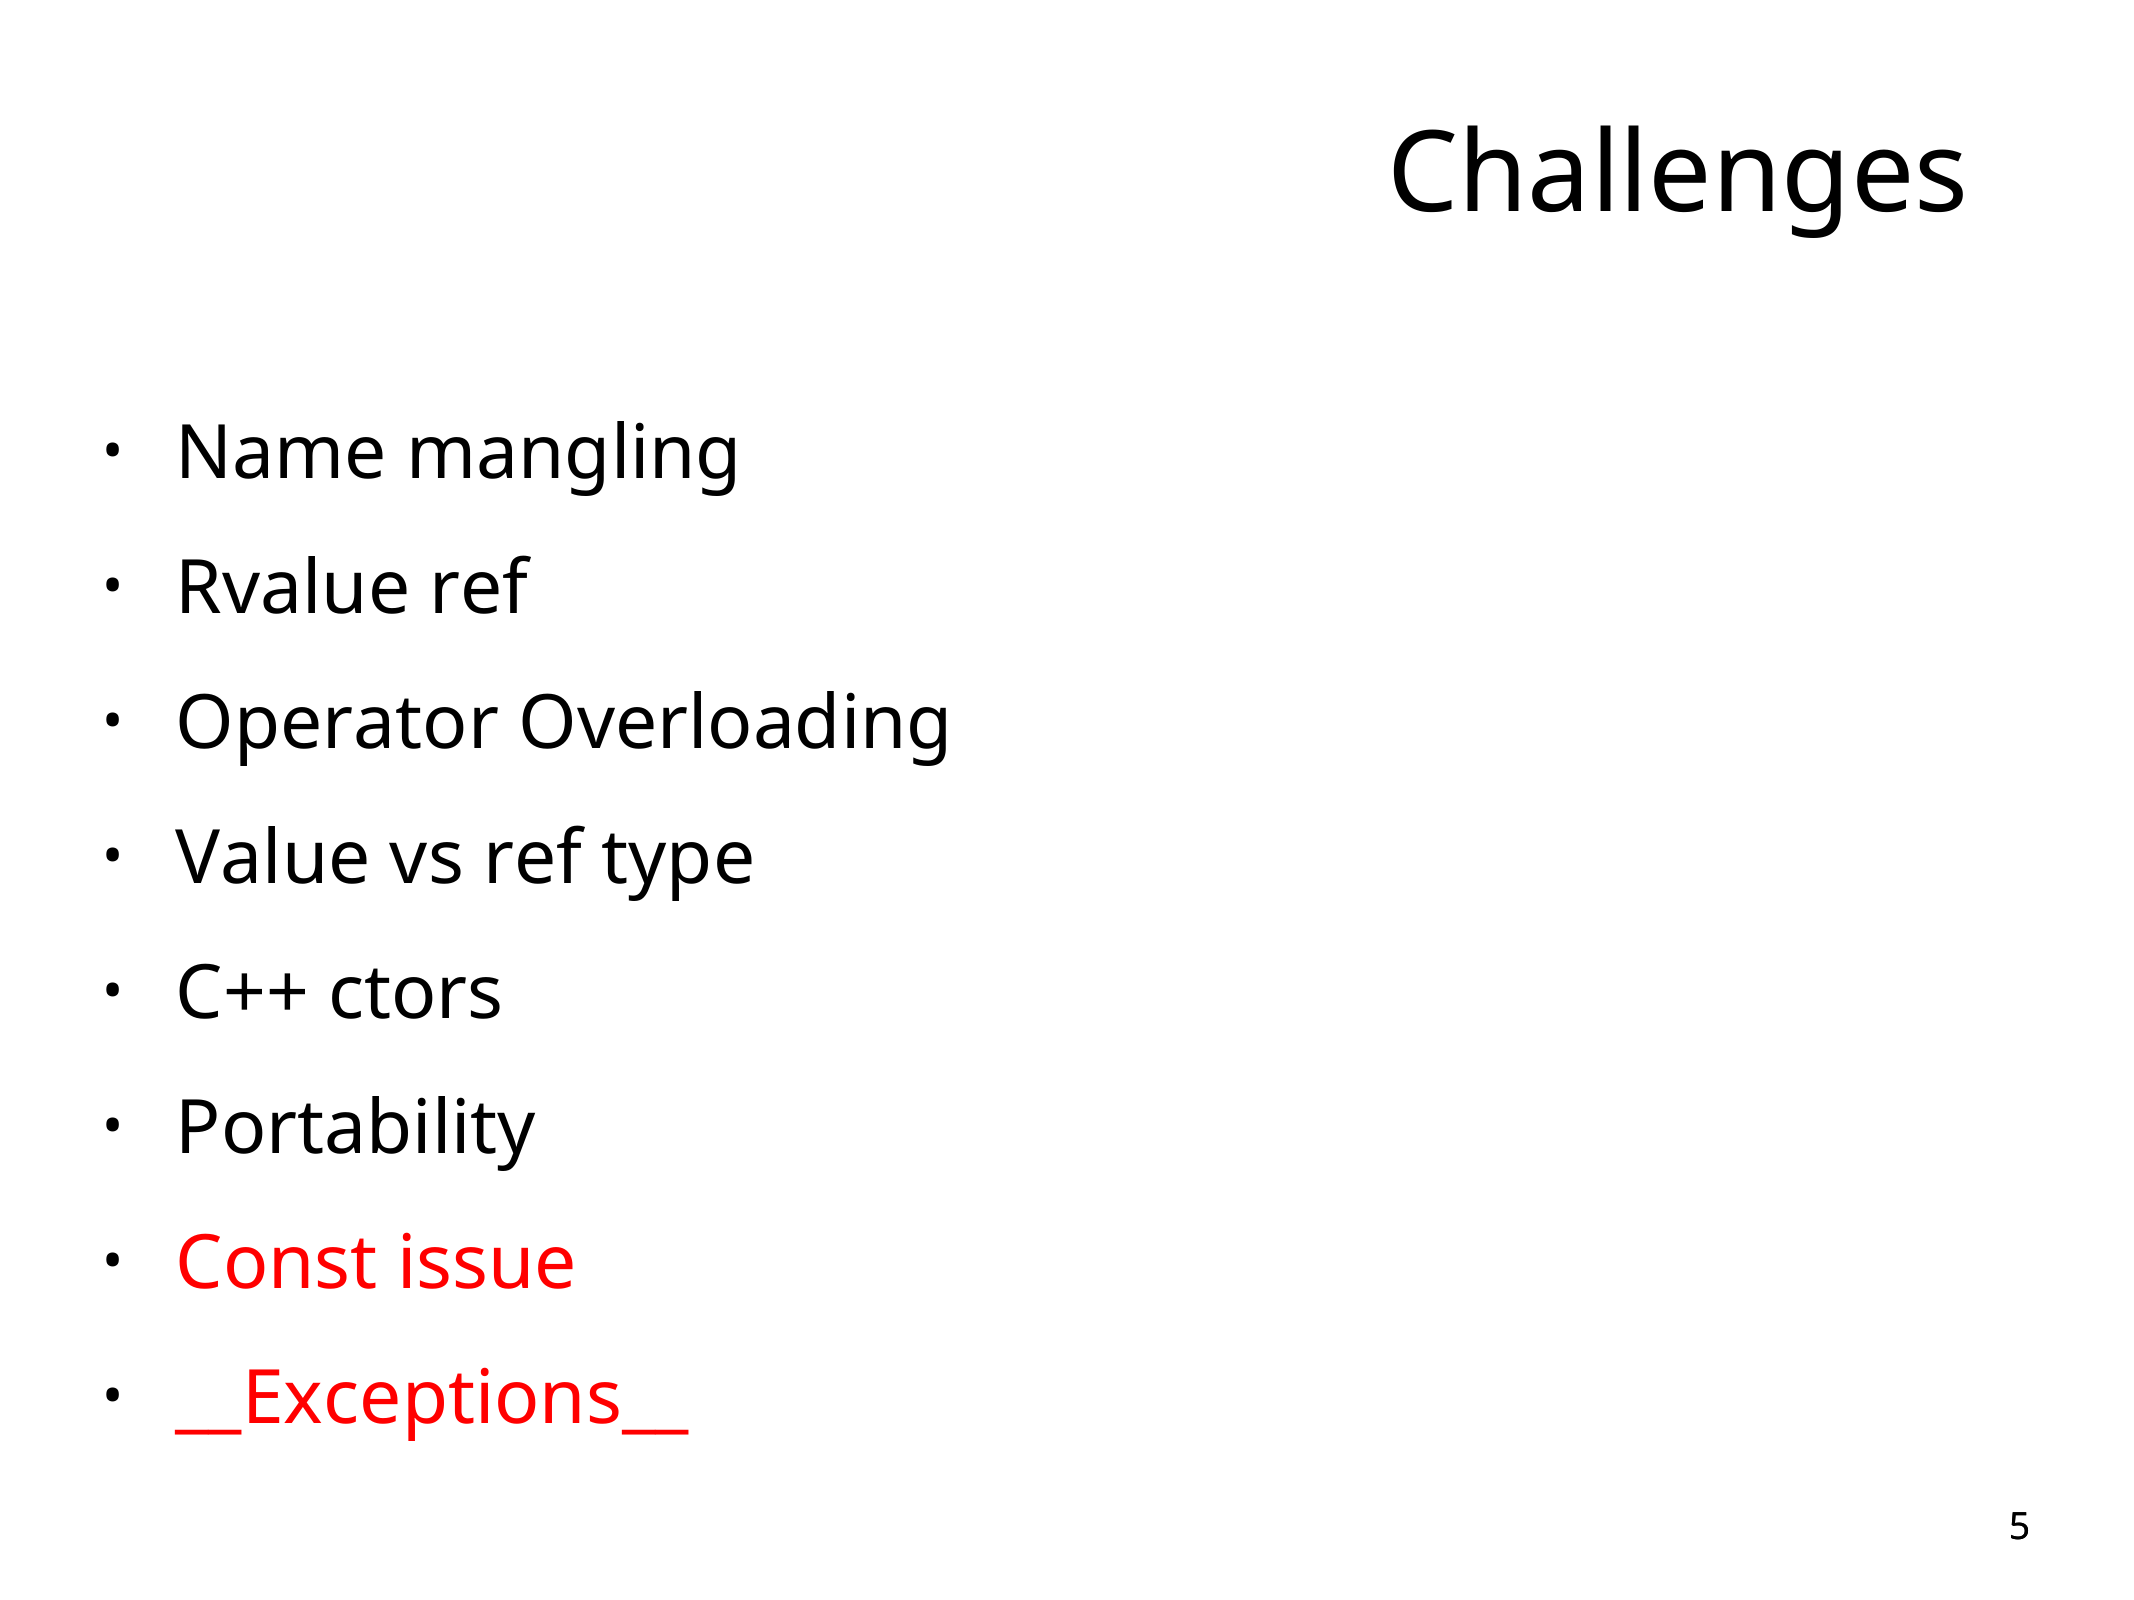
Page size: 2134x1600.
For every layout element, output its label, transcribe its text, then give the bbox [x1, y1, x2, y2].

title Challenges [156, 72, 1978, 261]
list Name mangling Rvalue ref Operator Overloading Value vs ref type C++ ctors Portability Const issue __Exceptions__ [94, 332, 2039, 1509]
text_box <number> [1985, 1493, 2055, 1557]
